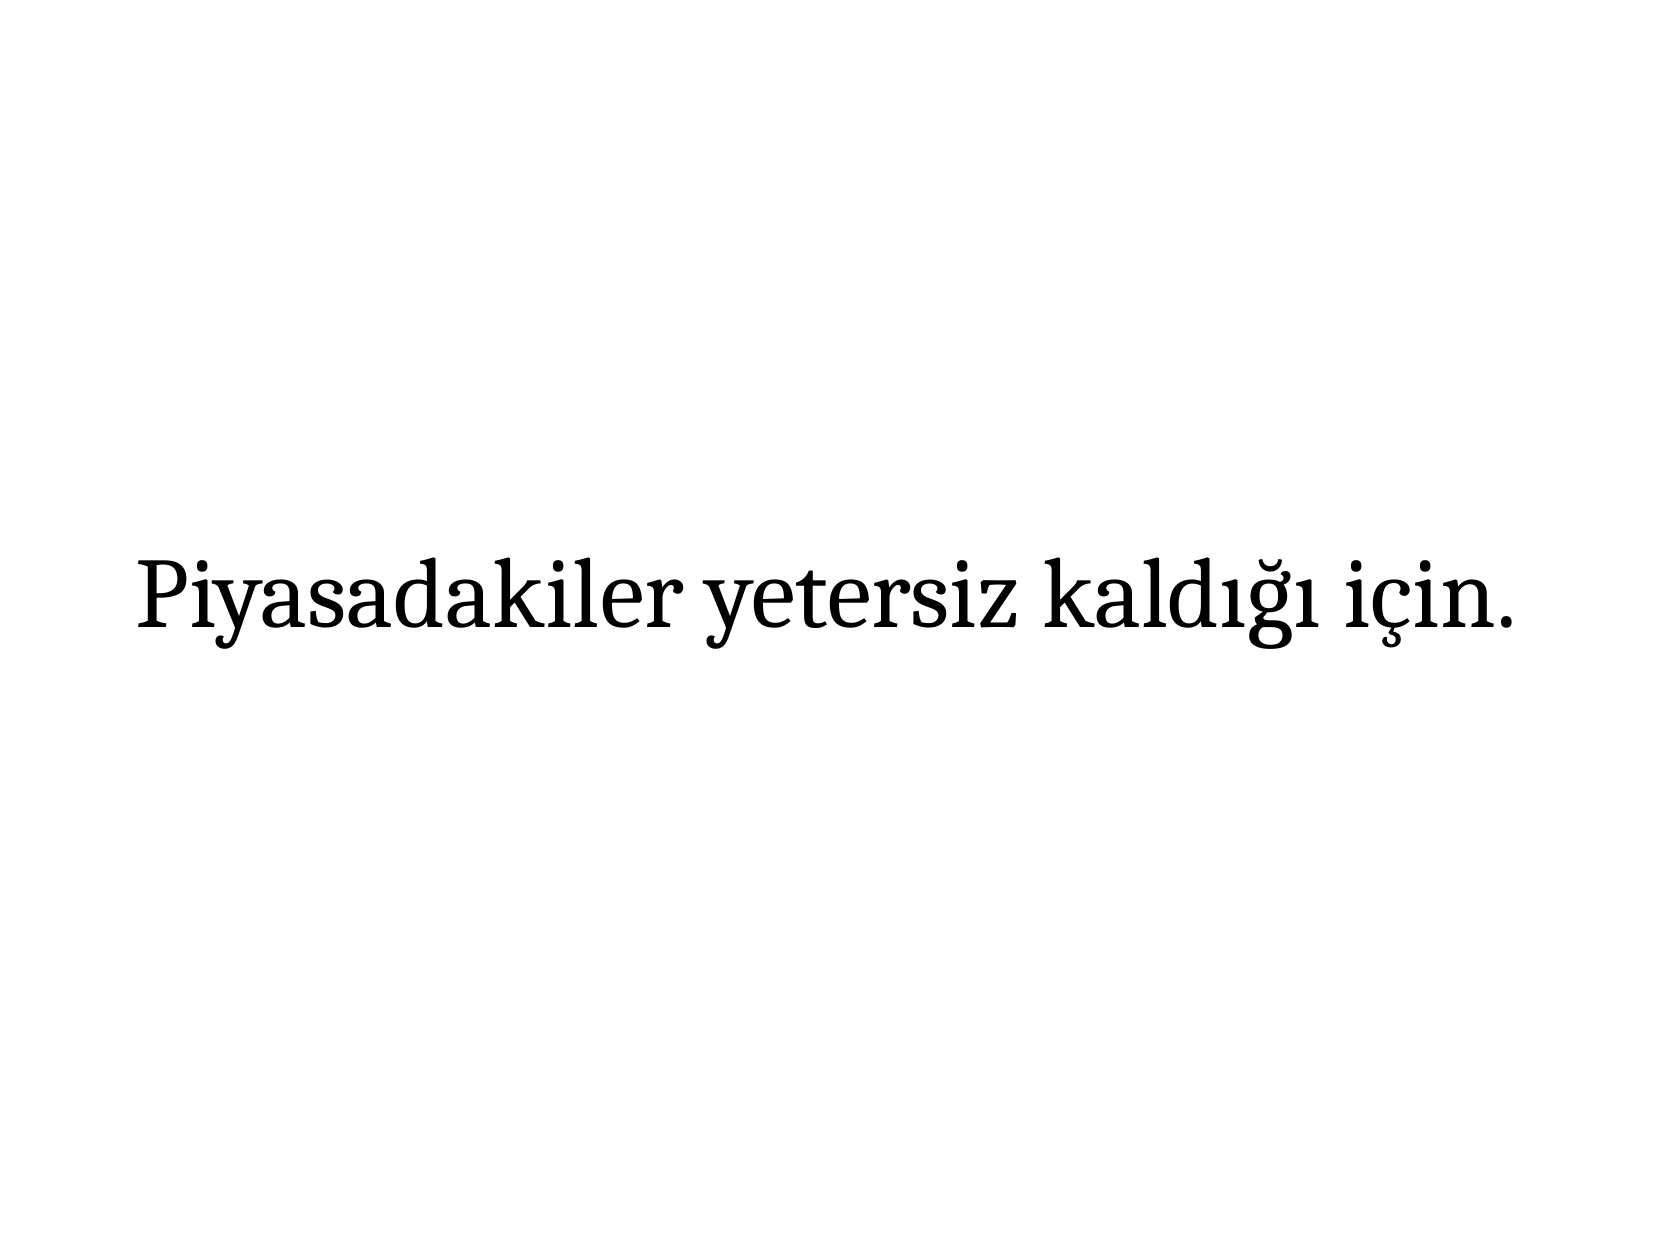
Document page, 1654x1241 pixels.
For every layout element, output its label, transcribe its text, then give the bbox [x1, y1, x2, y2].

title Piyasadakiler yetersiz kaldığı için. [82, 281, 1571, 908]
